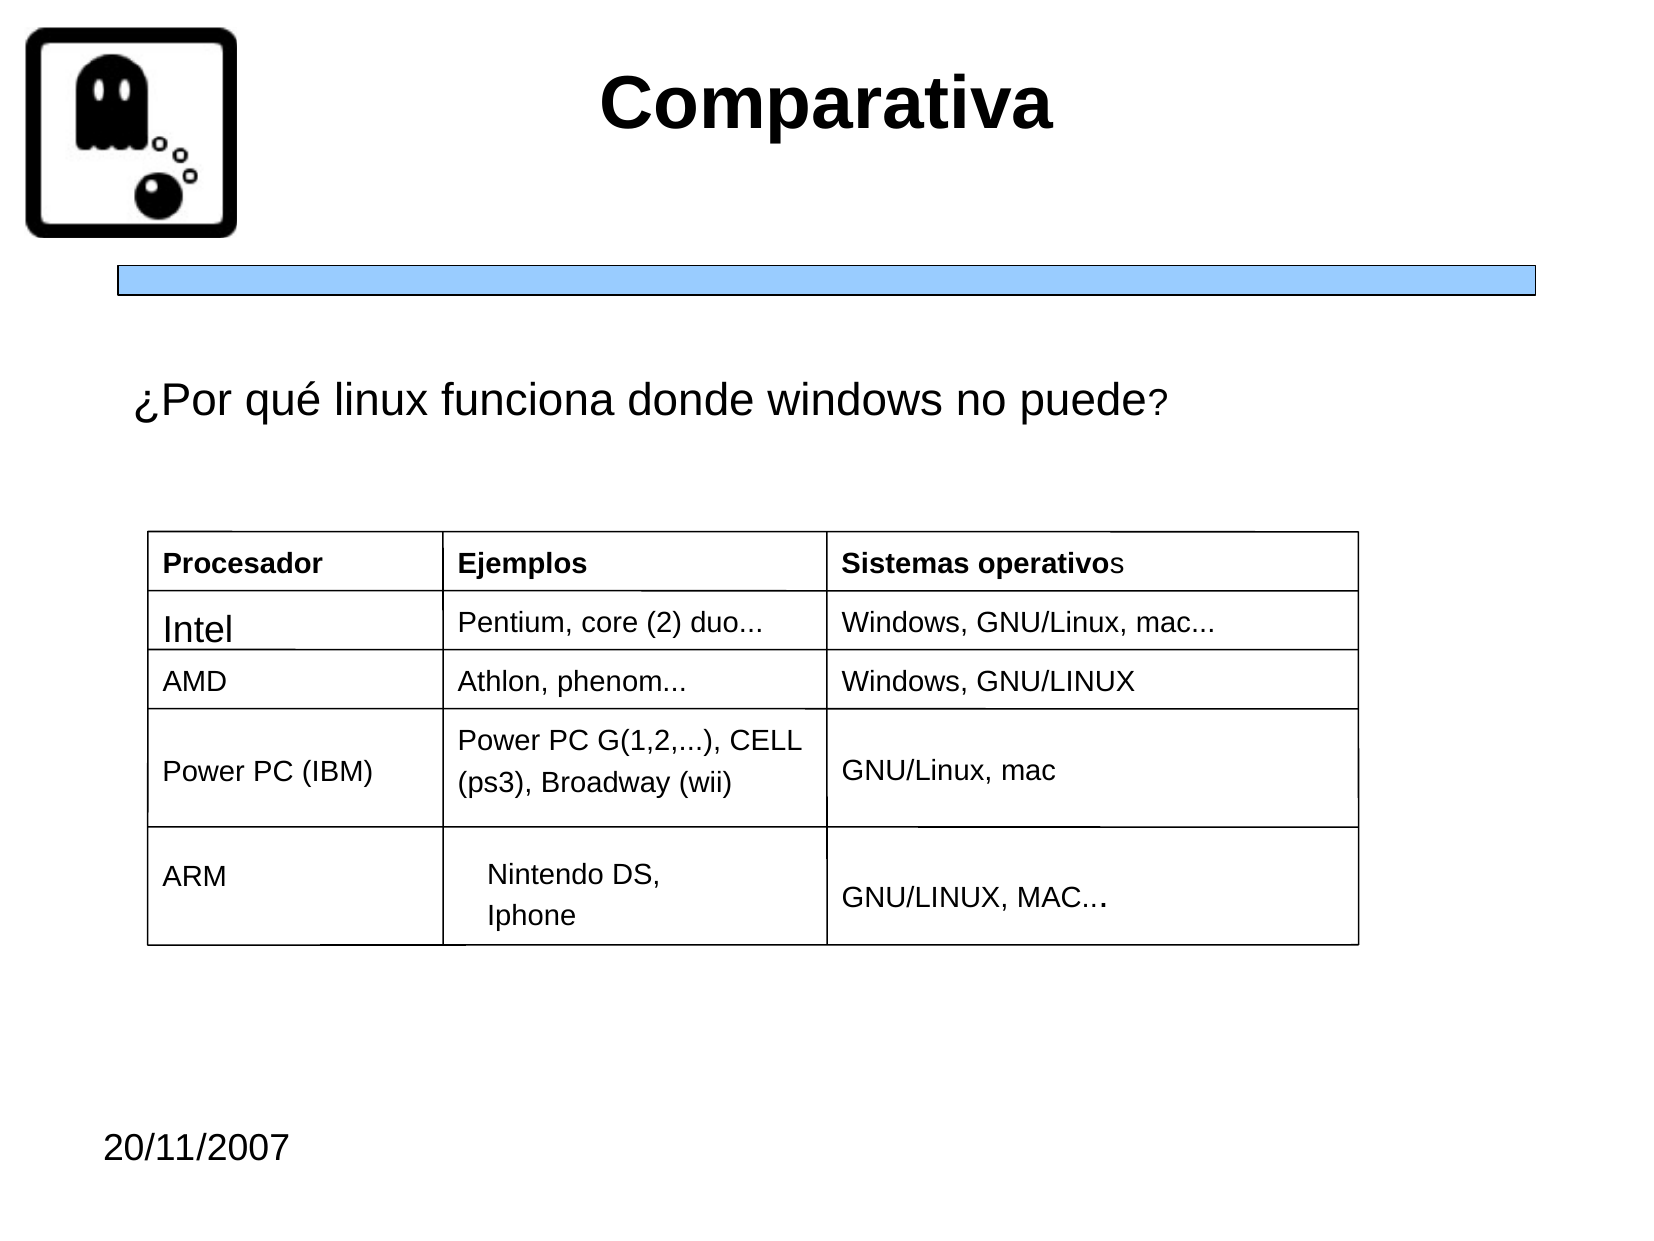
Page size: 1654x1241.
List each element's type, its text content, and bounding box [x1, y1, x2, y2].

text_box GNU/Linux, mac [826, 738, 1359, 797]
text_box ¿Por qué linux funciona donde windows no puede? [118, 354, 1477, 438]
text_box Power PC (IBM)‏ [147, 738, 442, 797]
picture [24, 27, 237, 238]
text_box Nintendo DS, Iphone [472, 842, 768, 945]
text_box Power PC G(1,2,...), CELL (ps3), Broadway (wii)‏ [442, 708, 827, 811]
text_box Intel [147, 590, 384, 649]
text_box Comparativa [413, 59, 1241, 265]
text_box AMD [147, 649, 384, 708]
text_box Ejemplos [442, 531, 827, 591]
text_box Windows, GNU/Linux, mac... [826, 590, 1359, 649]
text_box ARM [147, 844, 443, 904]
text_box Pentium, core (2) duo... [442, 590, 798, 649]
text_box 20/11/2007 [88, 1122, 303, 1182]
text_box Sistemas operativos [826, 532, 1270, 590]
text_box Athlon, phenom... [442, 649, 826, 708]
text_box Procesador [147, 531, 414, 591]
text_box GNU/LINUX, MAC... [826, 856, 1182, 927]
text_box [118, 265, 1536, 296]
text_box Windows, GNU/LINUX [826, 649, 1359, 708]
